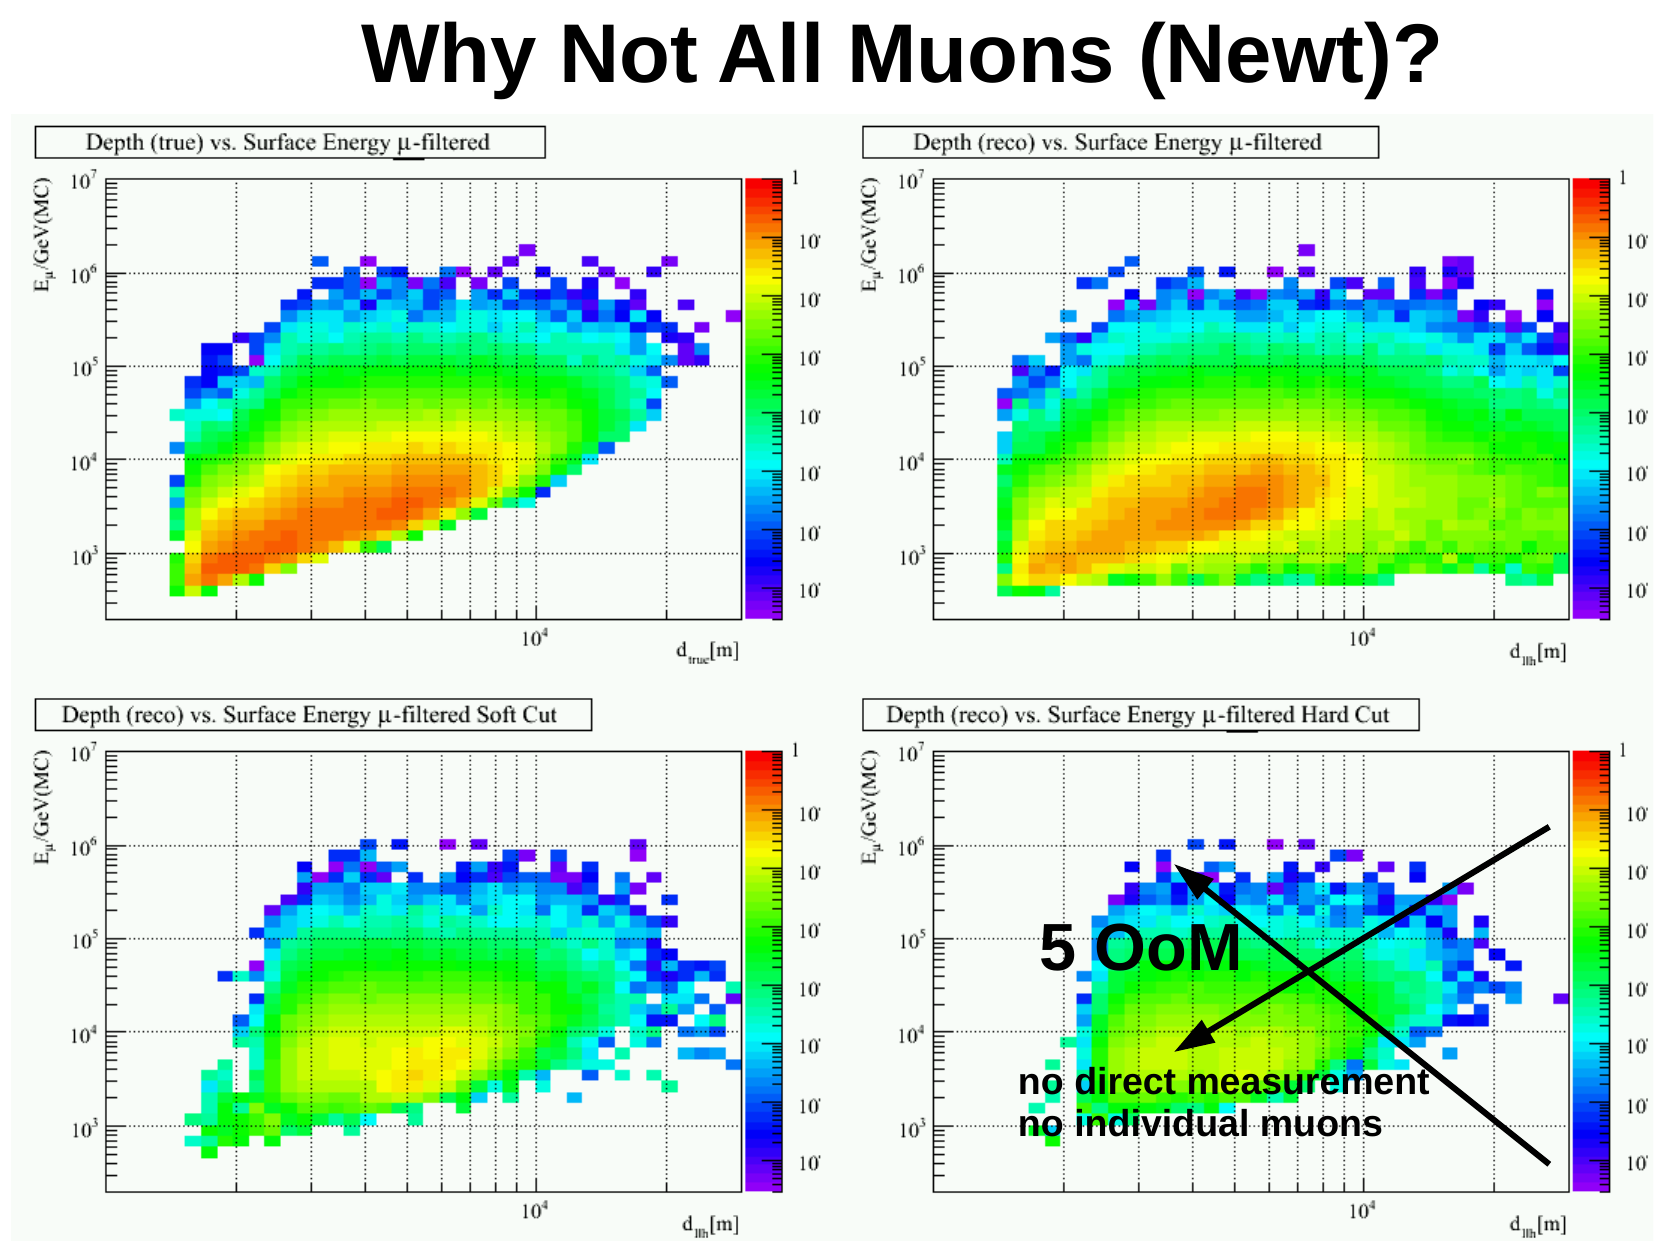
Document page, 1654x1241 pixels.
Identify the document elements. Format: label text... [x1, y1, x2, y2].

text_box Why Not All Muons (Newt)? [346, 0, 1463, 141]
text_box no direct measurement no individual muons [1003, 1053, 1446, 1182]
picture [11, 114, 1654, 1241]
text_box 5 OoM [1024, 902, 1258, 1018]
